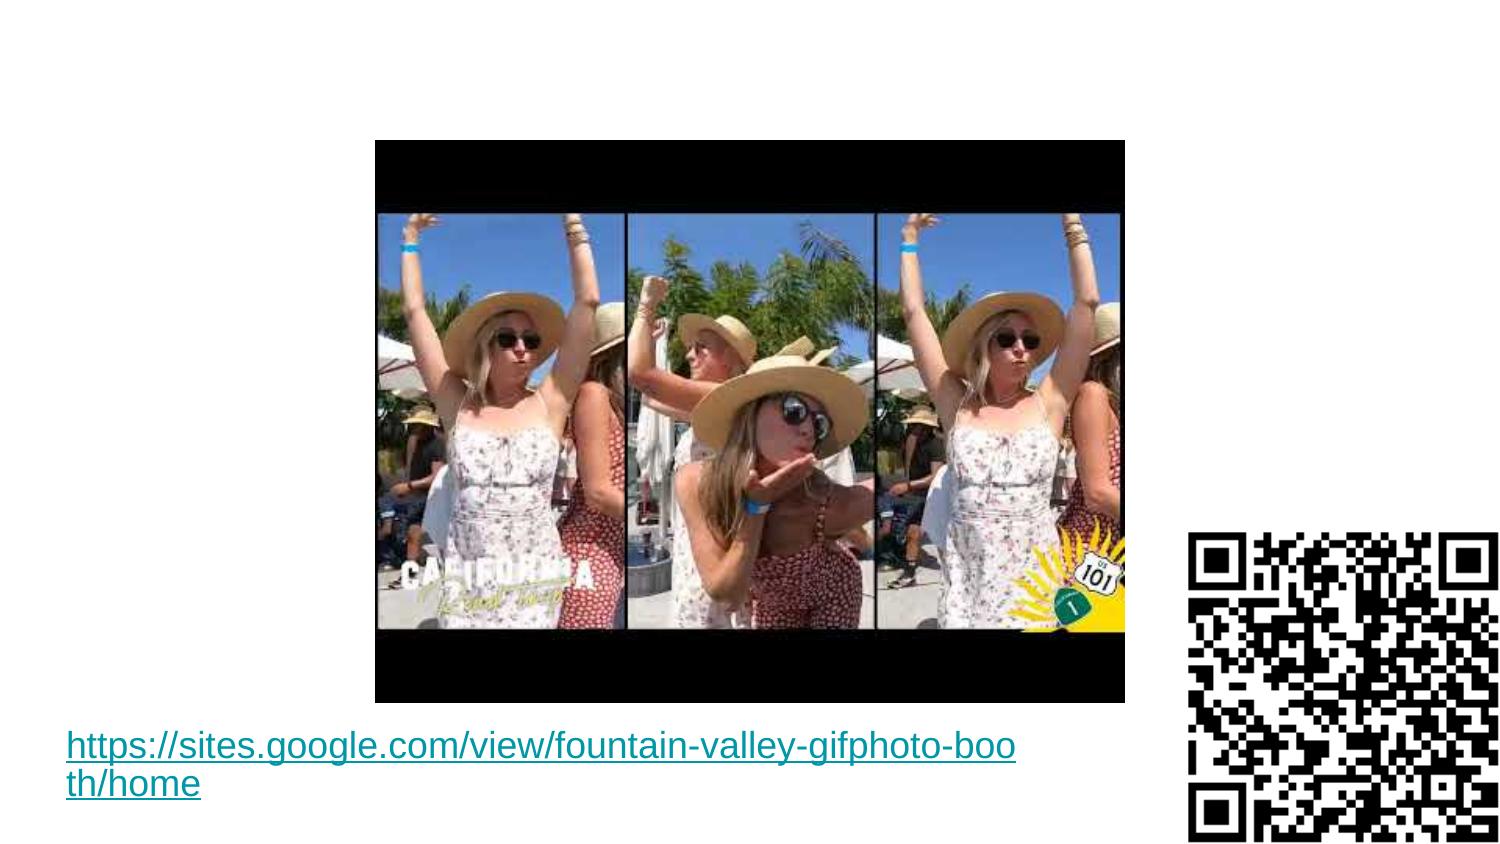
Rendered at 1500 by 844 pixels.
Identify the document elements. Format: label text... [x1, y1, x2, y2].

list https://sites.google.com/view/fountain-valley-gifphoto-booth/home [51, 694, 1036, 794]
picture [1187, 531, 1500, 844]
picture [375, 140, 1125, 704]
